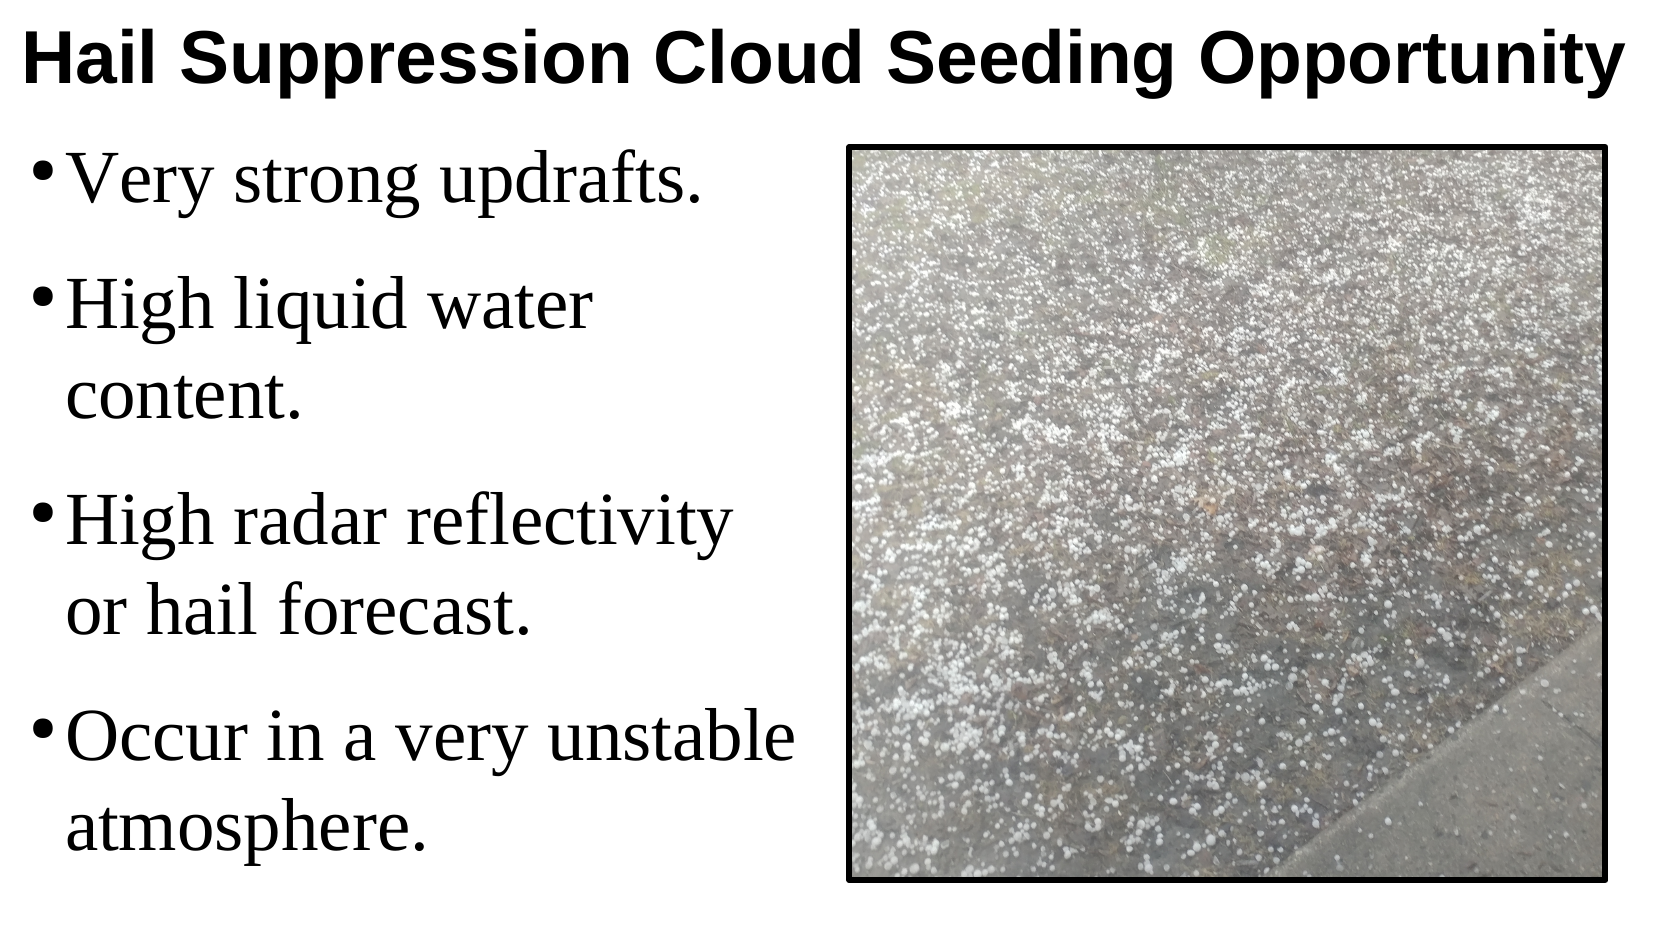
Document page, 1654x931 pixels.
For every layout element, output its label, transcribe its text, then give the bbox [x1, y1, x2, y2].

title Hail Suppression Cloud Seeding Opportunity [0, 0, 1654, 107]
text_box Very strong updrafts. High liquid water content. High radar reflectivity or hail forecast. Occur in a very unstable atmosphere. [6, 120, 822, 874]
picture [852, 150, 1603, 878]
